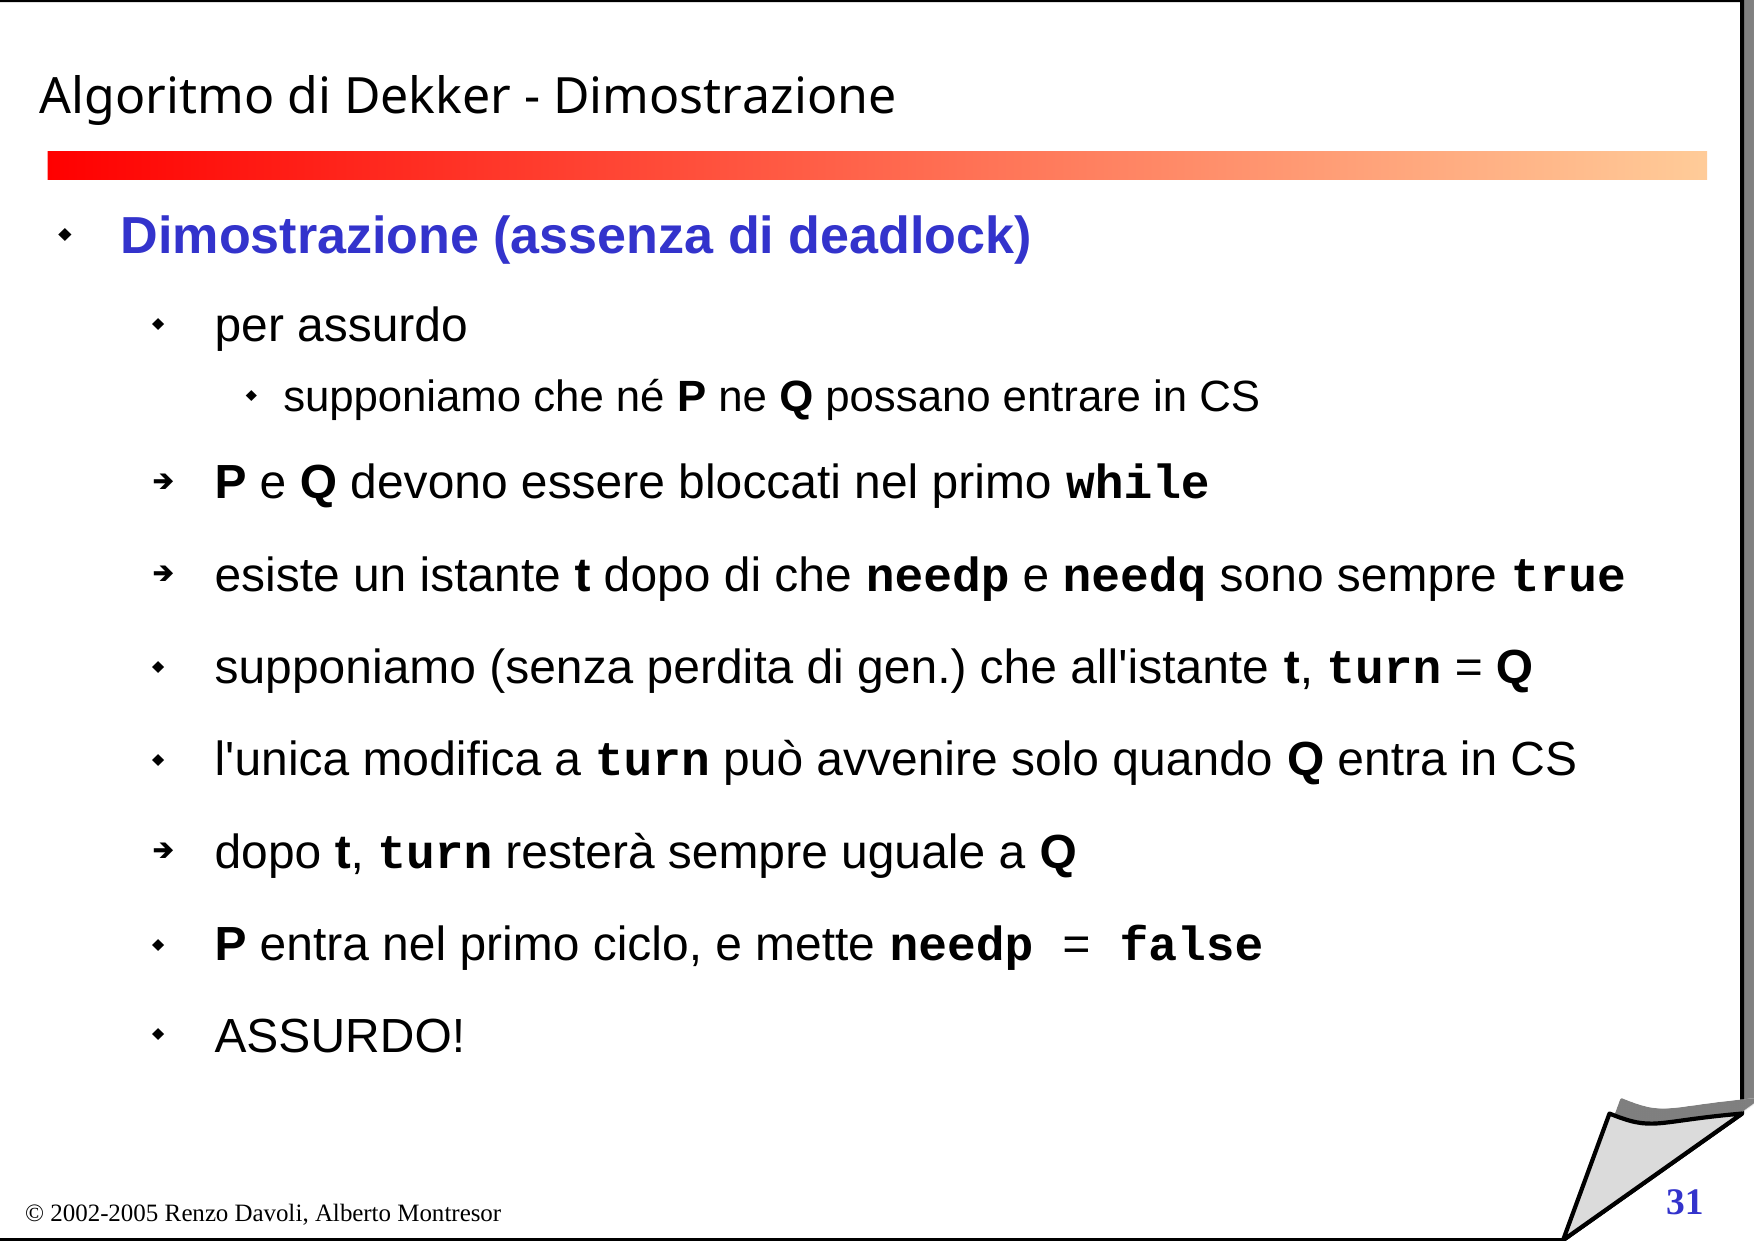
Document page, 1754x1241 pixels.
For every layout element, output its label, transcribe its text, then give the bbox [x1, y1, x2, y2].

title Algoritmo di Dekker - Dimostrazione [39, 49, 1713, 144]
list Dimostrazione (assenza di deadlock) per assurdo supponiamo che né P ne Q possano entrare in CS P e Q devono essere bloccati nel primo while esiste un istante t dopo di che needp e needq sono sempre true supponiamo (senza perdita di gen.) che all'istante t, turn = Q l'unica modifica a turn può avvenire solo quando Q entra in CS dopo t, turn resterà sempre uguale a Q P entra nel primo ciclo, e mette needp = false ASSURDO! [58, 206, 1754, 1072]
